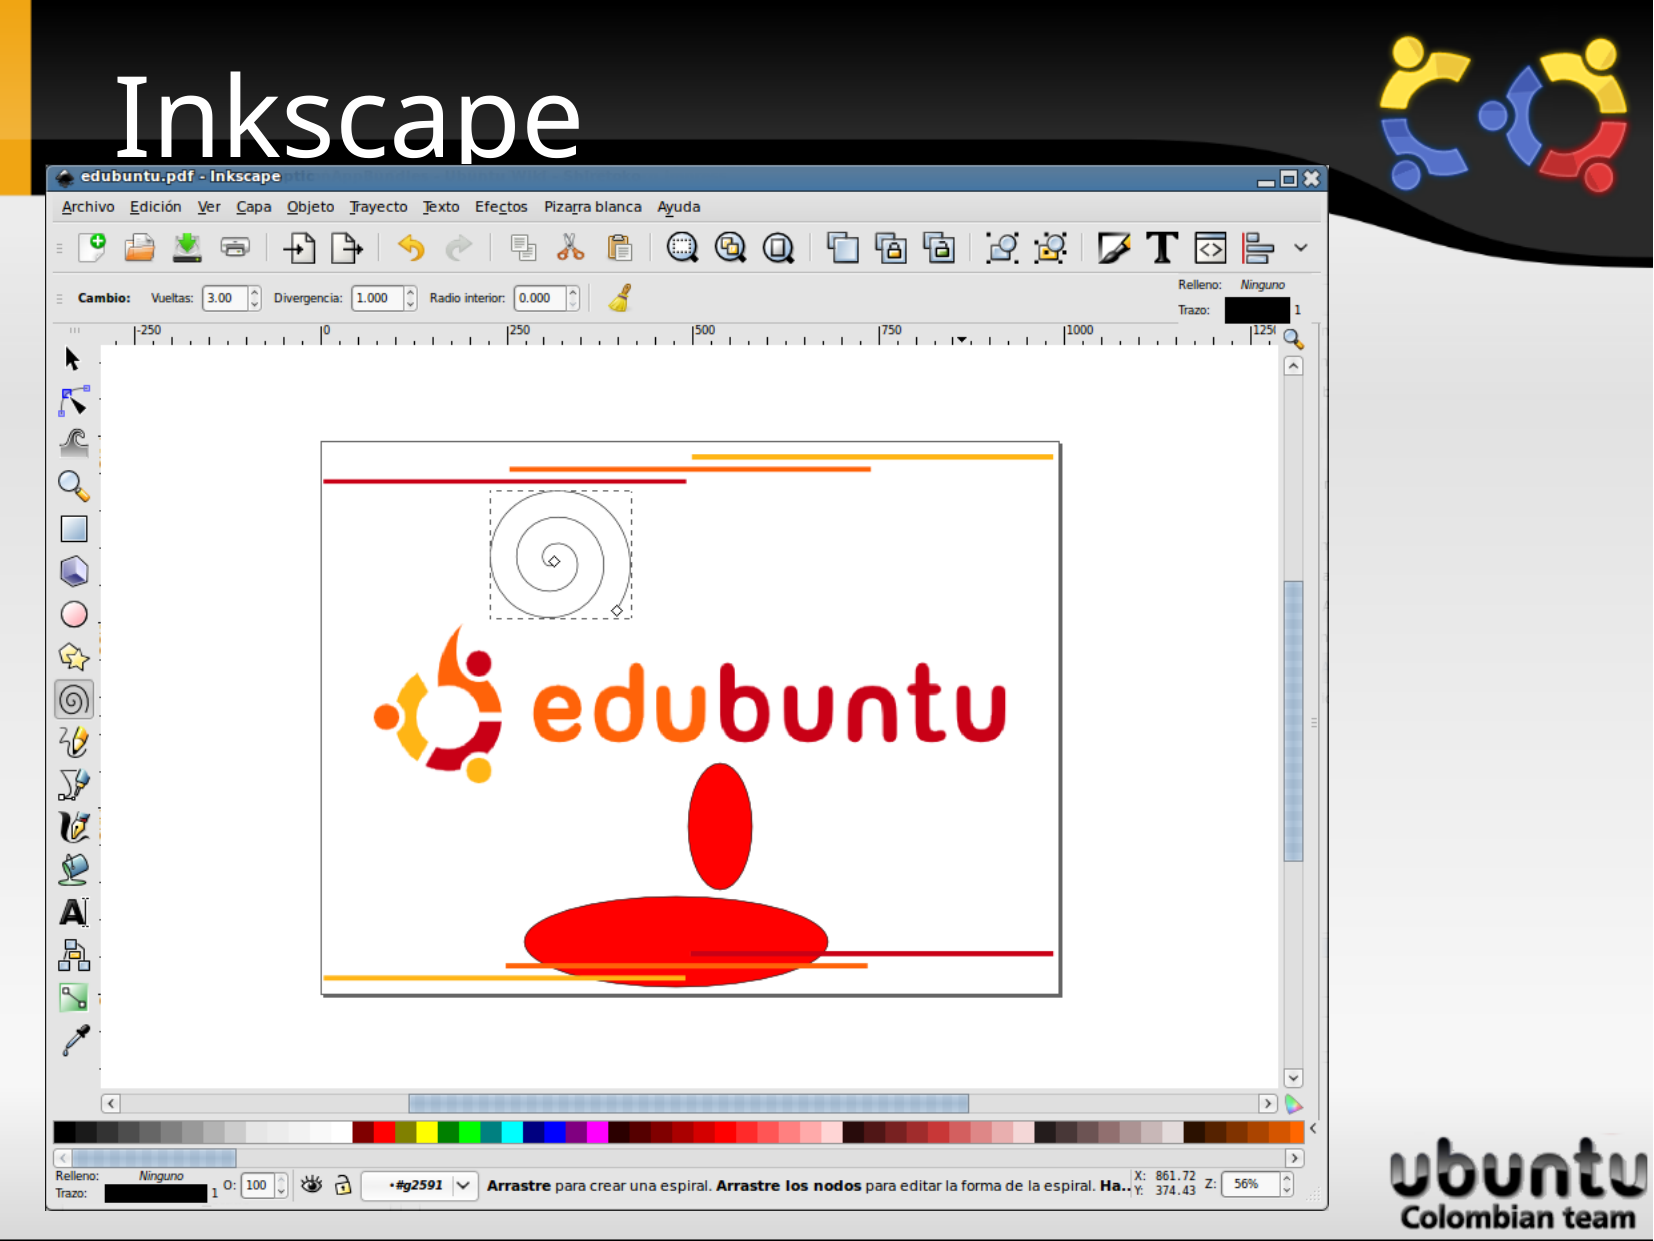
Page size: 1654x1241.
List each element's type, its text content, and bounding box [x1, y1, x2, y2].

text_box Inkscape [59, 29, 1447, 178]
picture [0, 0, 1653, 1241]
